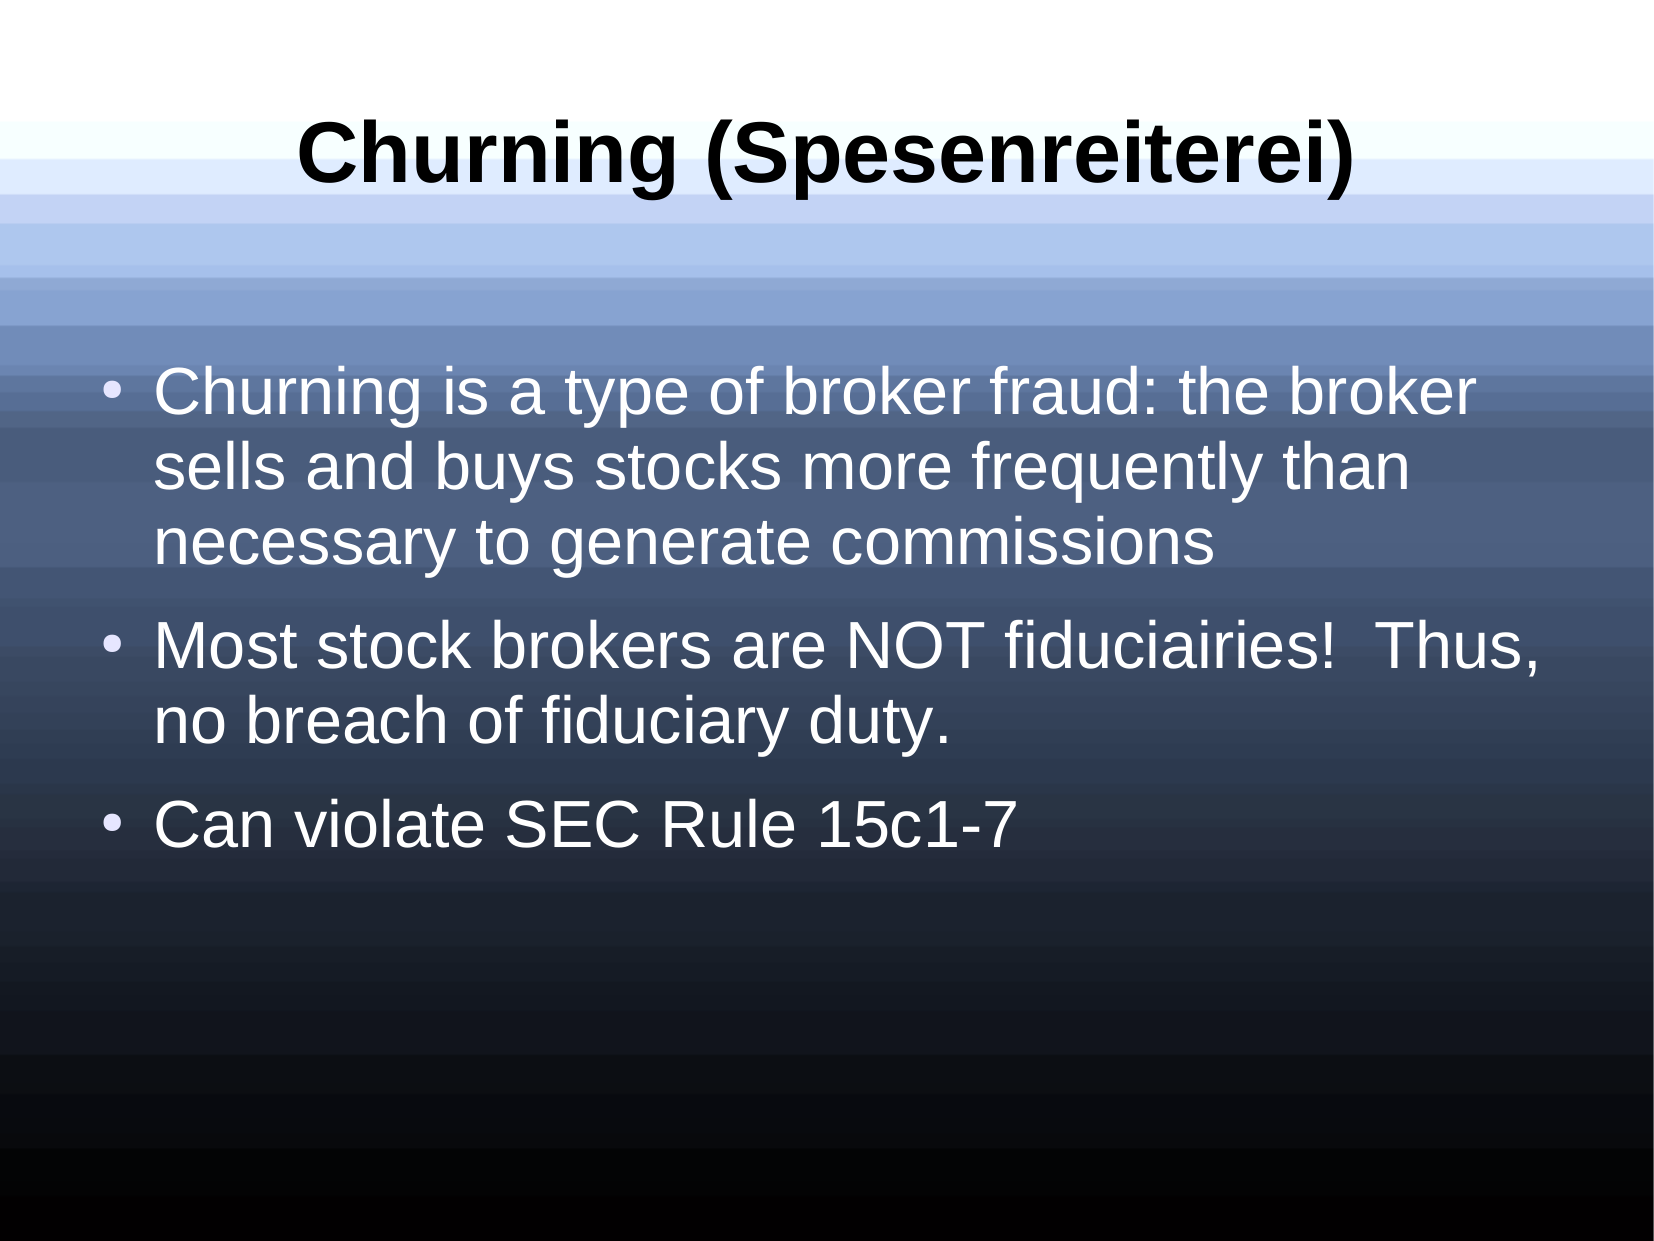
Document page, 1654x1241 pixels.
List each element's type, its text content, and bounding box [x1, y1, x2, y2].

title Churning (Spesenreiterei) [82, 49, 1571, 257]
list Churning is a type of broker fraud: the broker sells and buys stocks more frequently than necessary to generate commissions Most stock brokers are NOT fiduciairies! Thus, no breach of fiduciary duty. Can violate SEC Rule 15c1-7 [82, 354, 1571, 1109]
picture [0, 0, 1654, 1241]
